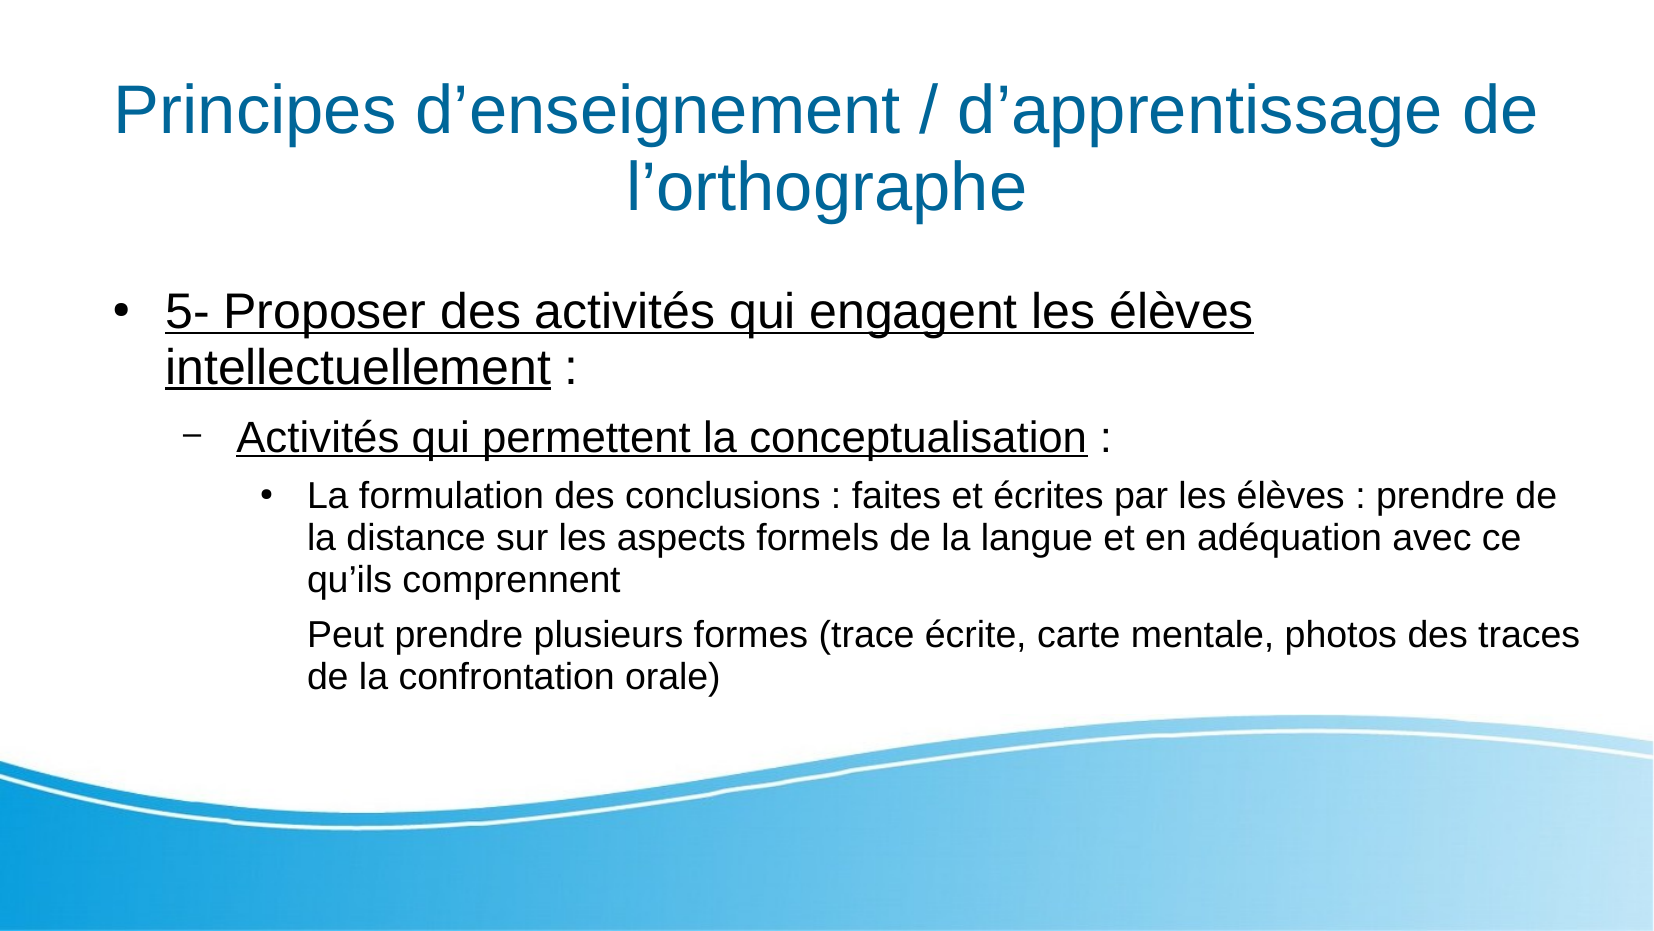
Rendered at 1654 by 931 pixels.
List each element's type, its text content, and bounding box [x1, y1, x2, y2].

list 5- Proposer des activités qui engagent les élèves intellectuellement : Activités qui permettent la conceptualisation : La formulation des conclusions : faites et écrites par les élèves : prendre de la distance sur les aspects formels de la langue et en adéquation avec ce qu’ils comprennent Peut prendre plusieurs formes (trace écrite, carte mentale, photos des traces de la confrontation orale) [94, 283, 1583, 875]
title Principes d’enseignement / d’apprentissage de l’orthographe [82, 70, 1571, 227]
picture [0, 714, 1654, 931]
